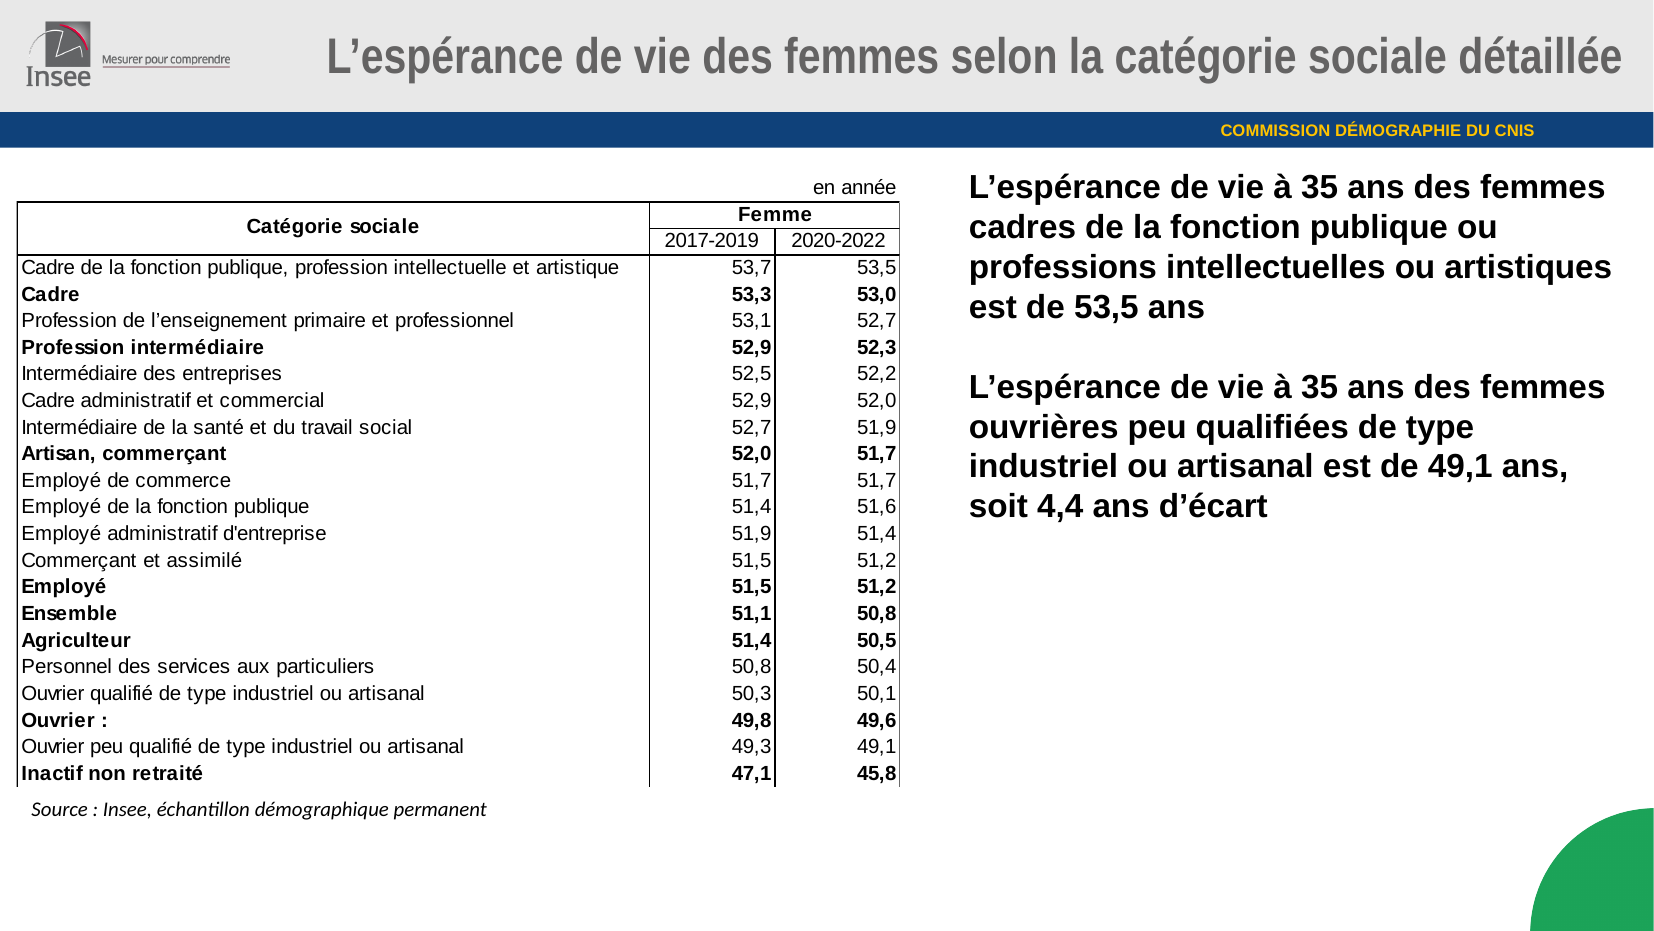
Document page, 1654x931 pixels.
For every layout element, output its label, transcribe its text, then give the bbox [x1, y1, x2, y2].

text_box L’espérance de vie à 35 ans des femmes cadres de la fonction publique ou professions intellectuelles ou artistiques est de 53,5 ans L’espérance de vie à 35 ans des femmes ouvrières peu qualifiées de type industriel ou artisanal est de 49,1 ans, soit 4,4 ans d’écart [954, 157, 1634, 652]
title L’espérance de vie des femmes selon la catégorie sociale détaillée [186, 0, 1624, 131]
picture [1530, 808, 1654, 931]
text_box Source : Insee, échantillon démographique permanent [16, 787, 902, 828]
picture [16, 174, 901, 789]
picture [23, 0, 186, 89]
footer Commission démographie du Cnis [59, 112, 1536, 148]
